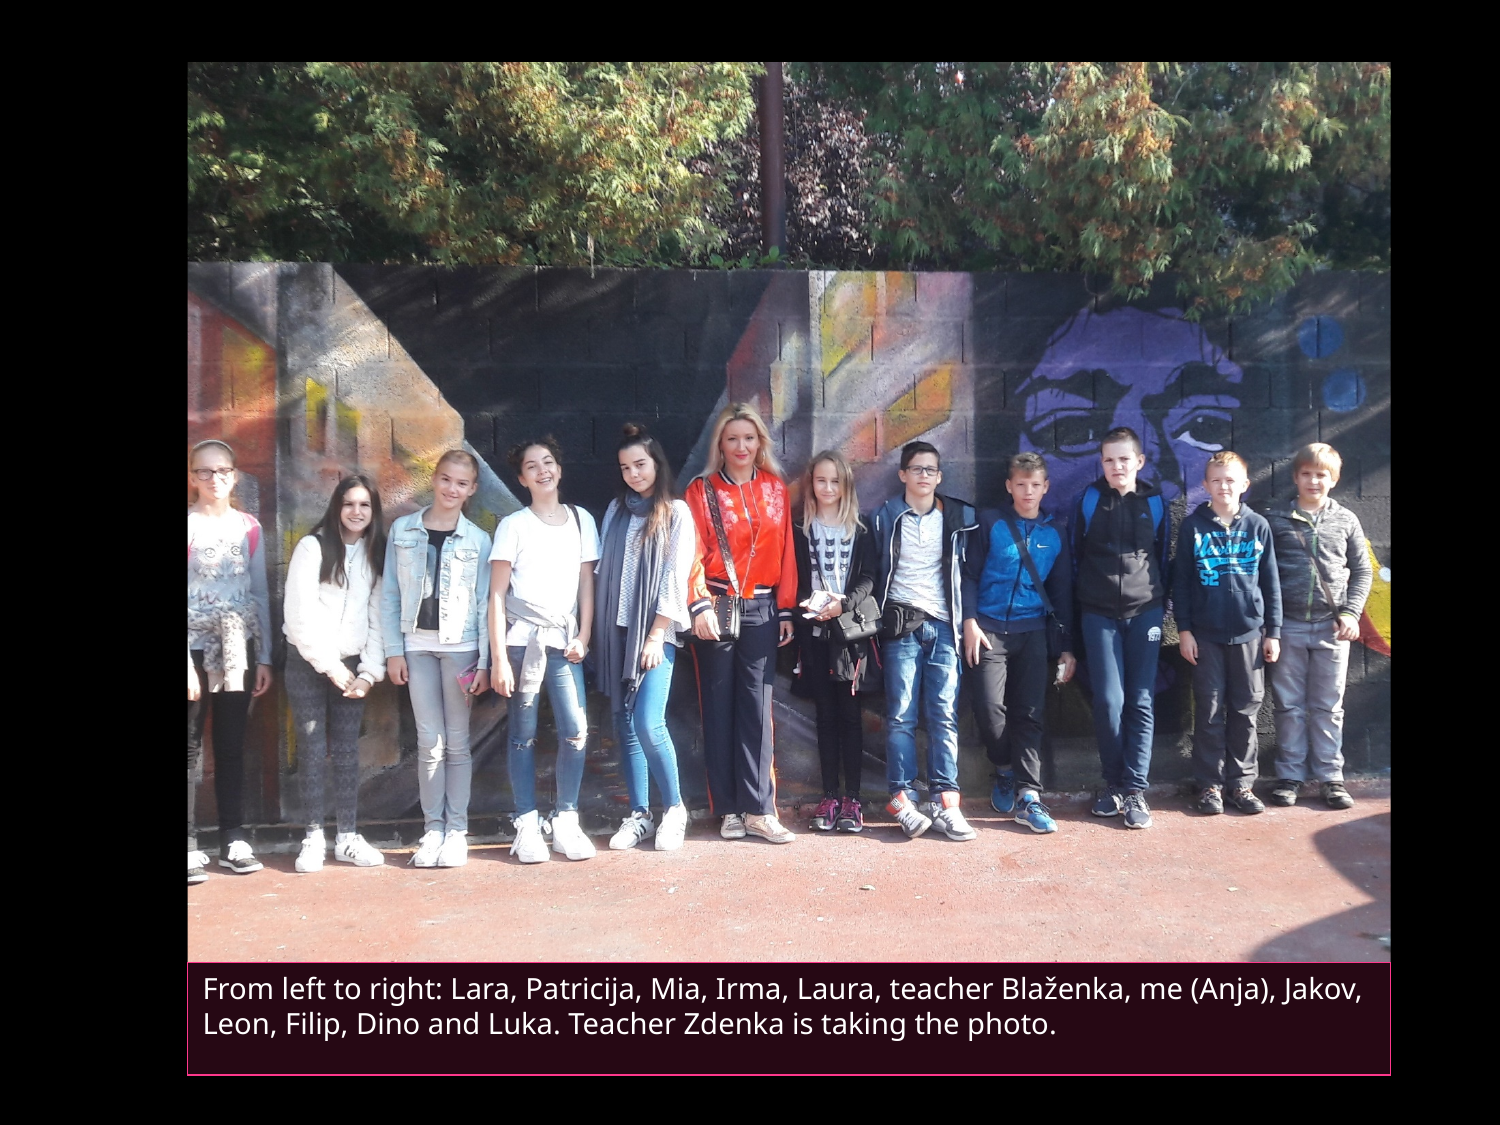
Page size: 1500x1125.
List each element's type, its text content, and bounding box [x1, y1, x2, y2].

list From left to right: Lara, Patricija, Mia, Irma, Laura, teacher Blaženka, me (Anja), Jakov, Leon, Filip, Dino and Luka. Teacher Zdenka is taking the photo. [187, 962, 1391, 1075]
picture [187, 62, 1391, 962]
